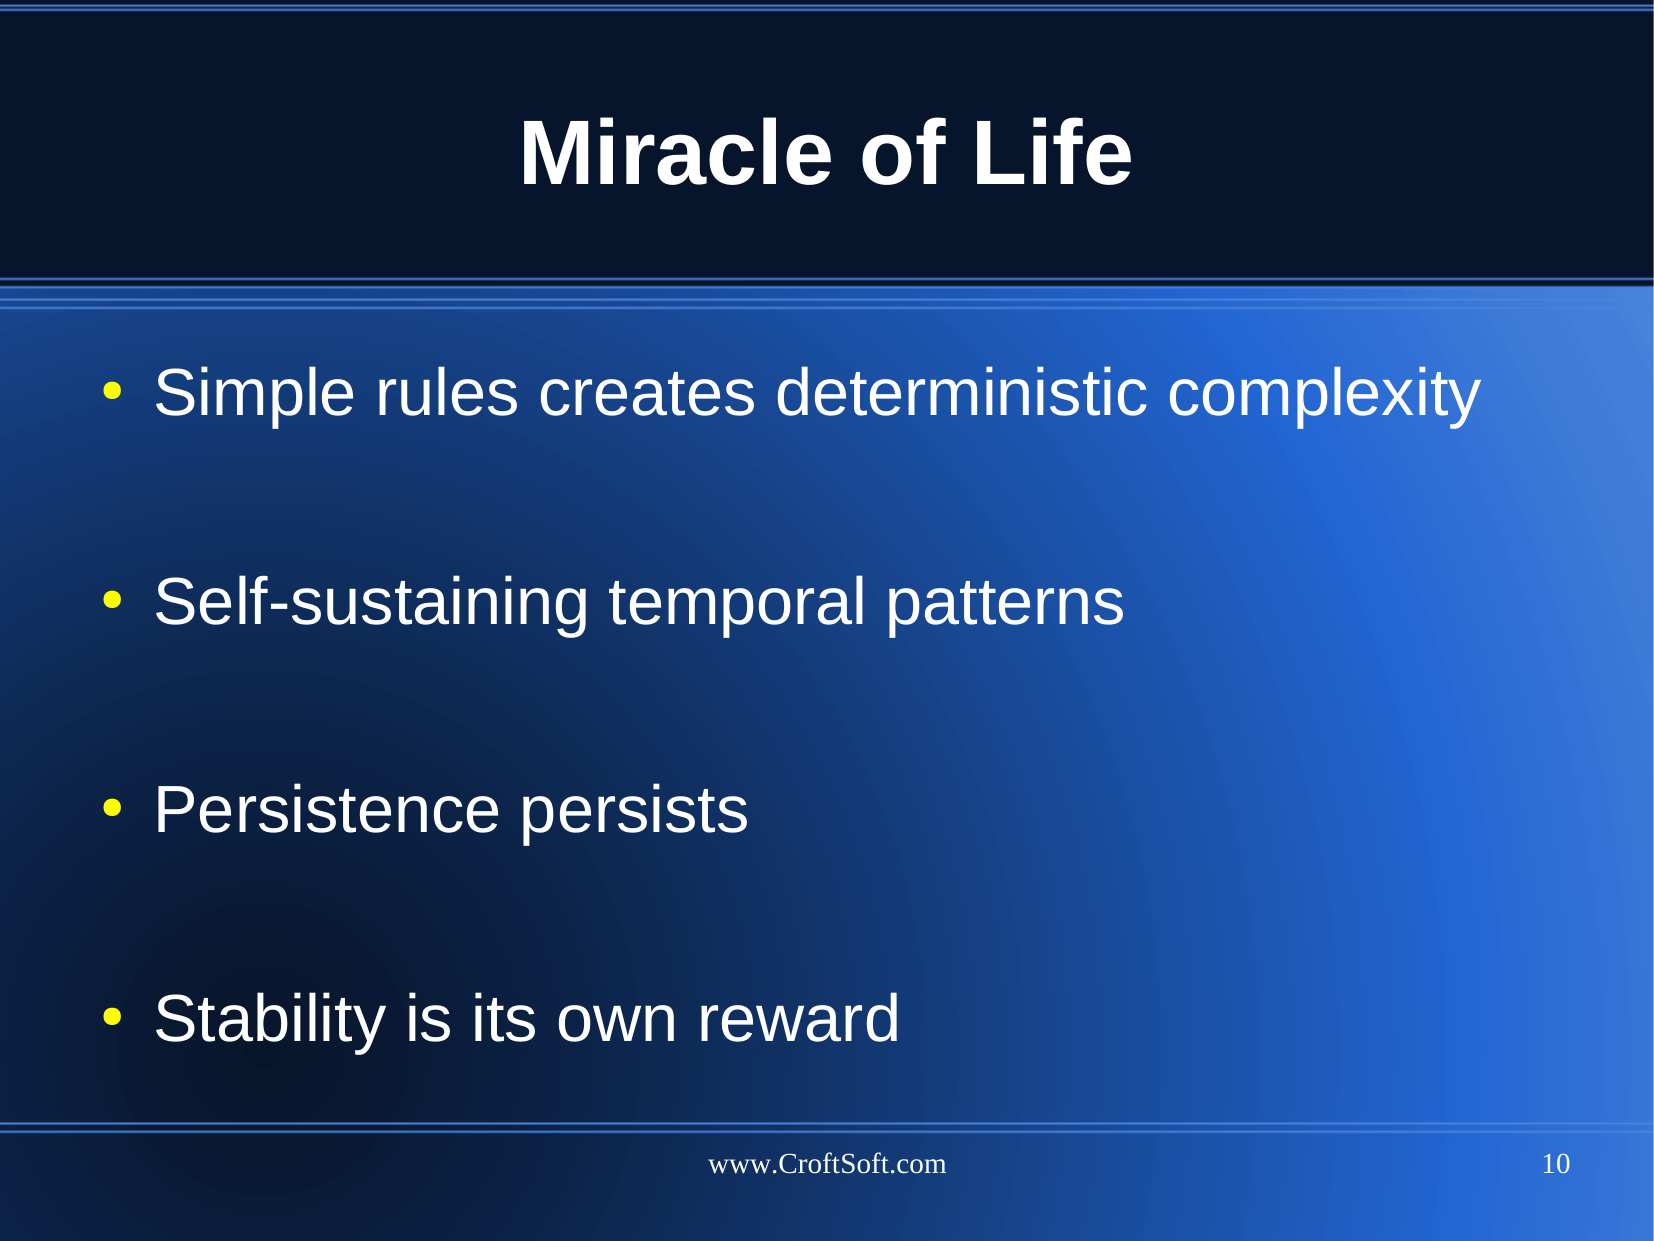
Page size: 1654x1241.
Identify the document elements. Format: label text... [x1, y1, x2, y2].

title Miracle of Life [82, 49, 1571, 257]
picture [0, 0, 1654, 1241]
list Simple rules creates deterministic complexity Self-sustaining temporal patterns Persistence persists Stability is its own reward [82, 355, 1571, 1058]
